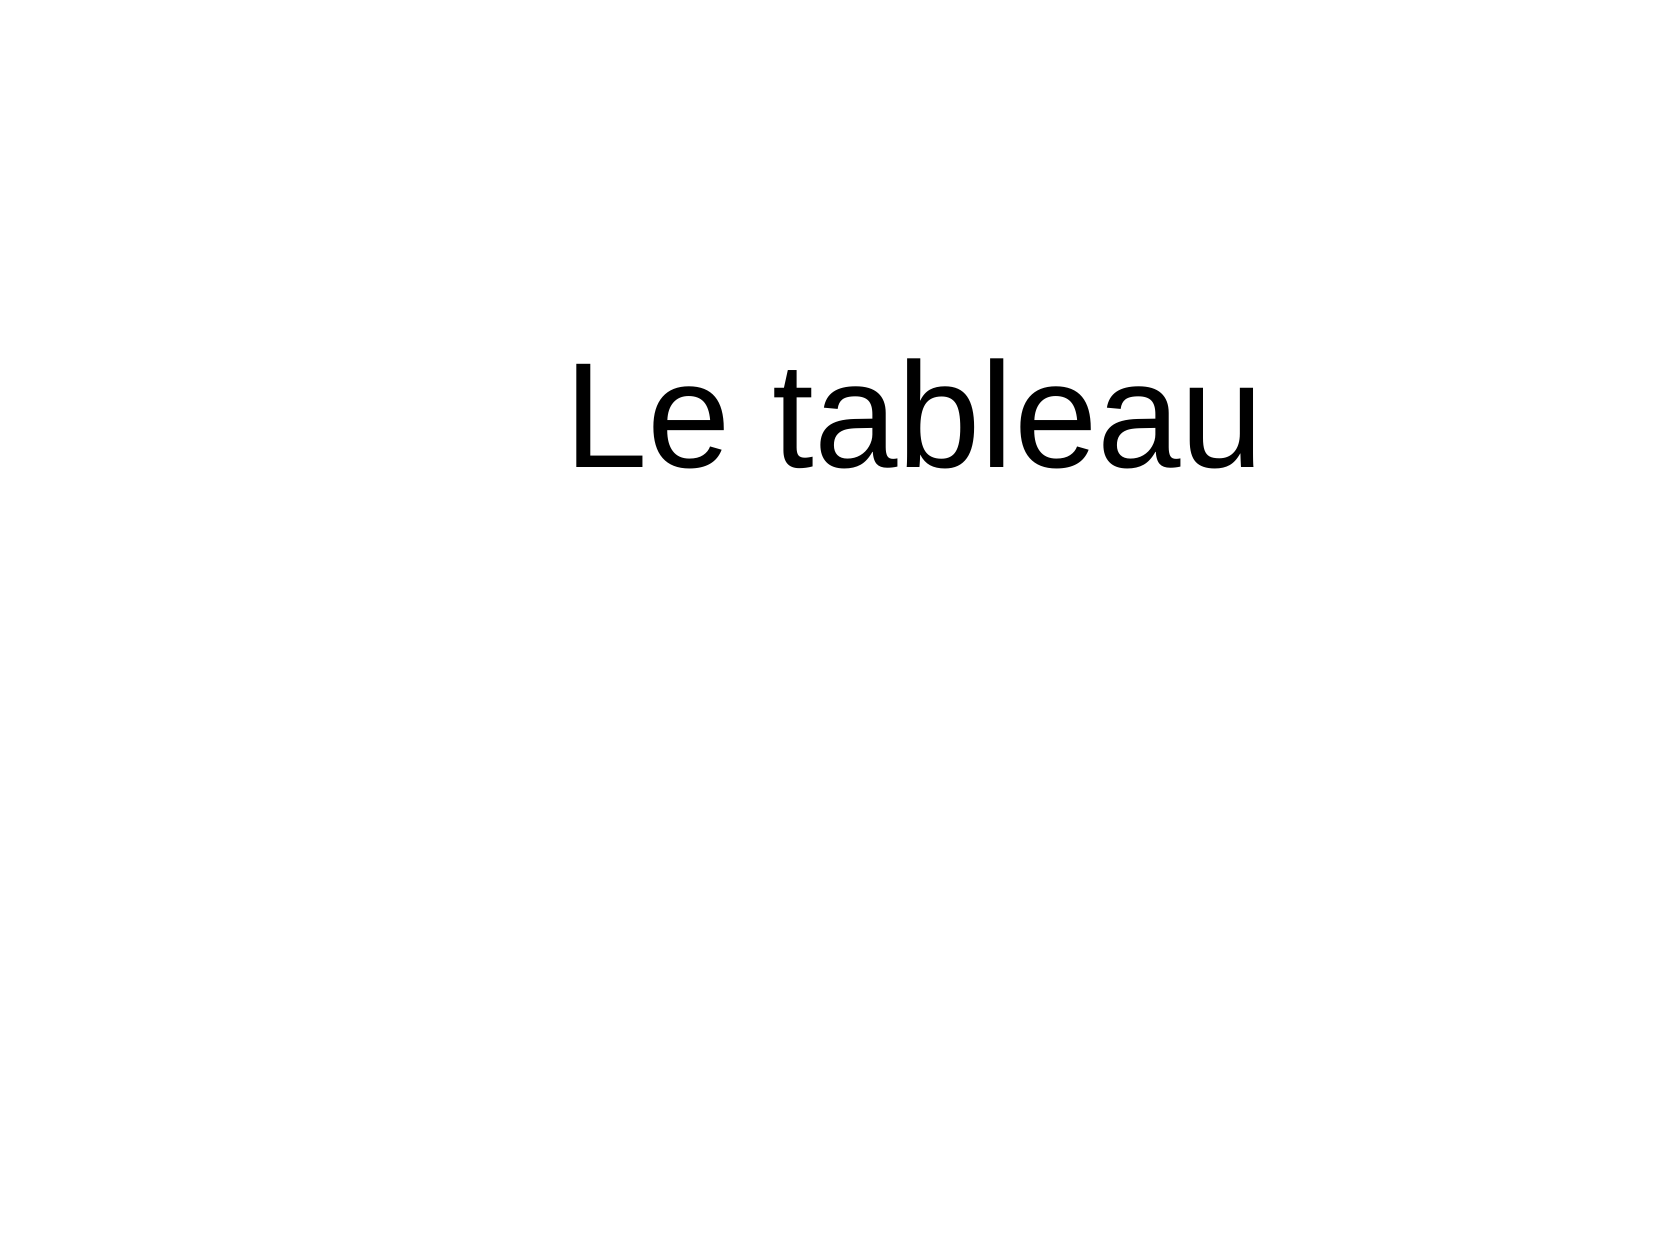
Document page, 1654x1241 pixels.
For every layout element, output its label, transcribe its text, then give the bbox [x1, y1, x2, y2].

text_box Le tableau [549, 324, 1447, 508]
